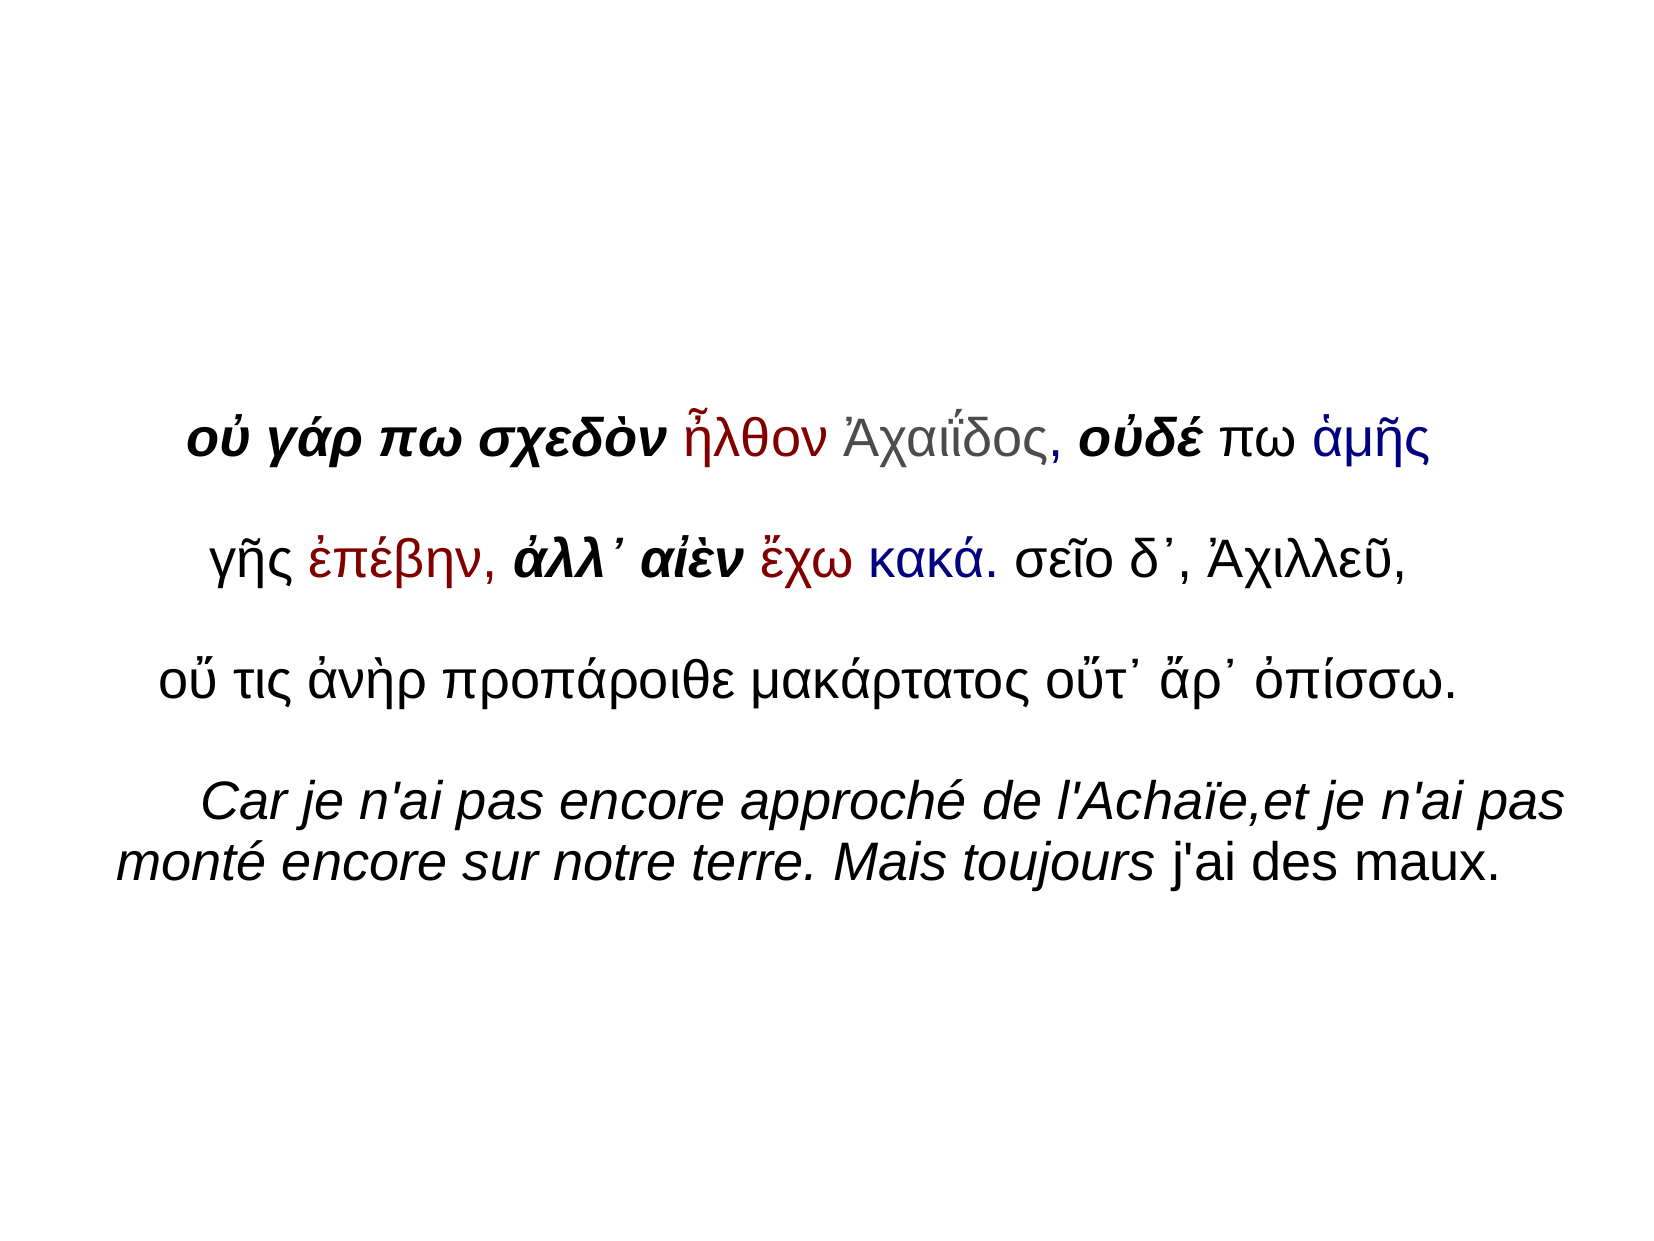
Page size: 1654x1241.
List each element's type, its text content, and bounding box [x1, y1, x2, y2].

subtitle οὐ γάρ πω σχεδὸν ἦλθον Ἀχαιΐδος, οὐδέ πω ἁμῆς γῆς ἐπέβην, ἀλλ᾽ αἰὲν ἔχω κακά. σεῖο δ᾽, Ἀχιλλεῦ, οὔ τις ἀνὴρ προπάροιθε μακάρτατος οὔτ᾽ ἄρ᾽ ὀπίσσω. Car je n'ai pas encore approché de l'Achaïe,et je n'ai pas monté encore sur notre terre. Mais toujours j'ai des maux. [47, 290, 1571, 1010]
